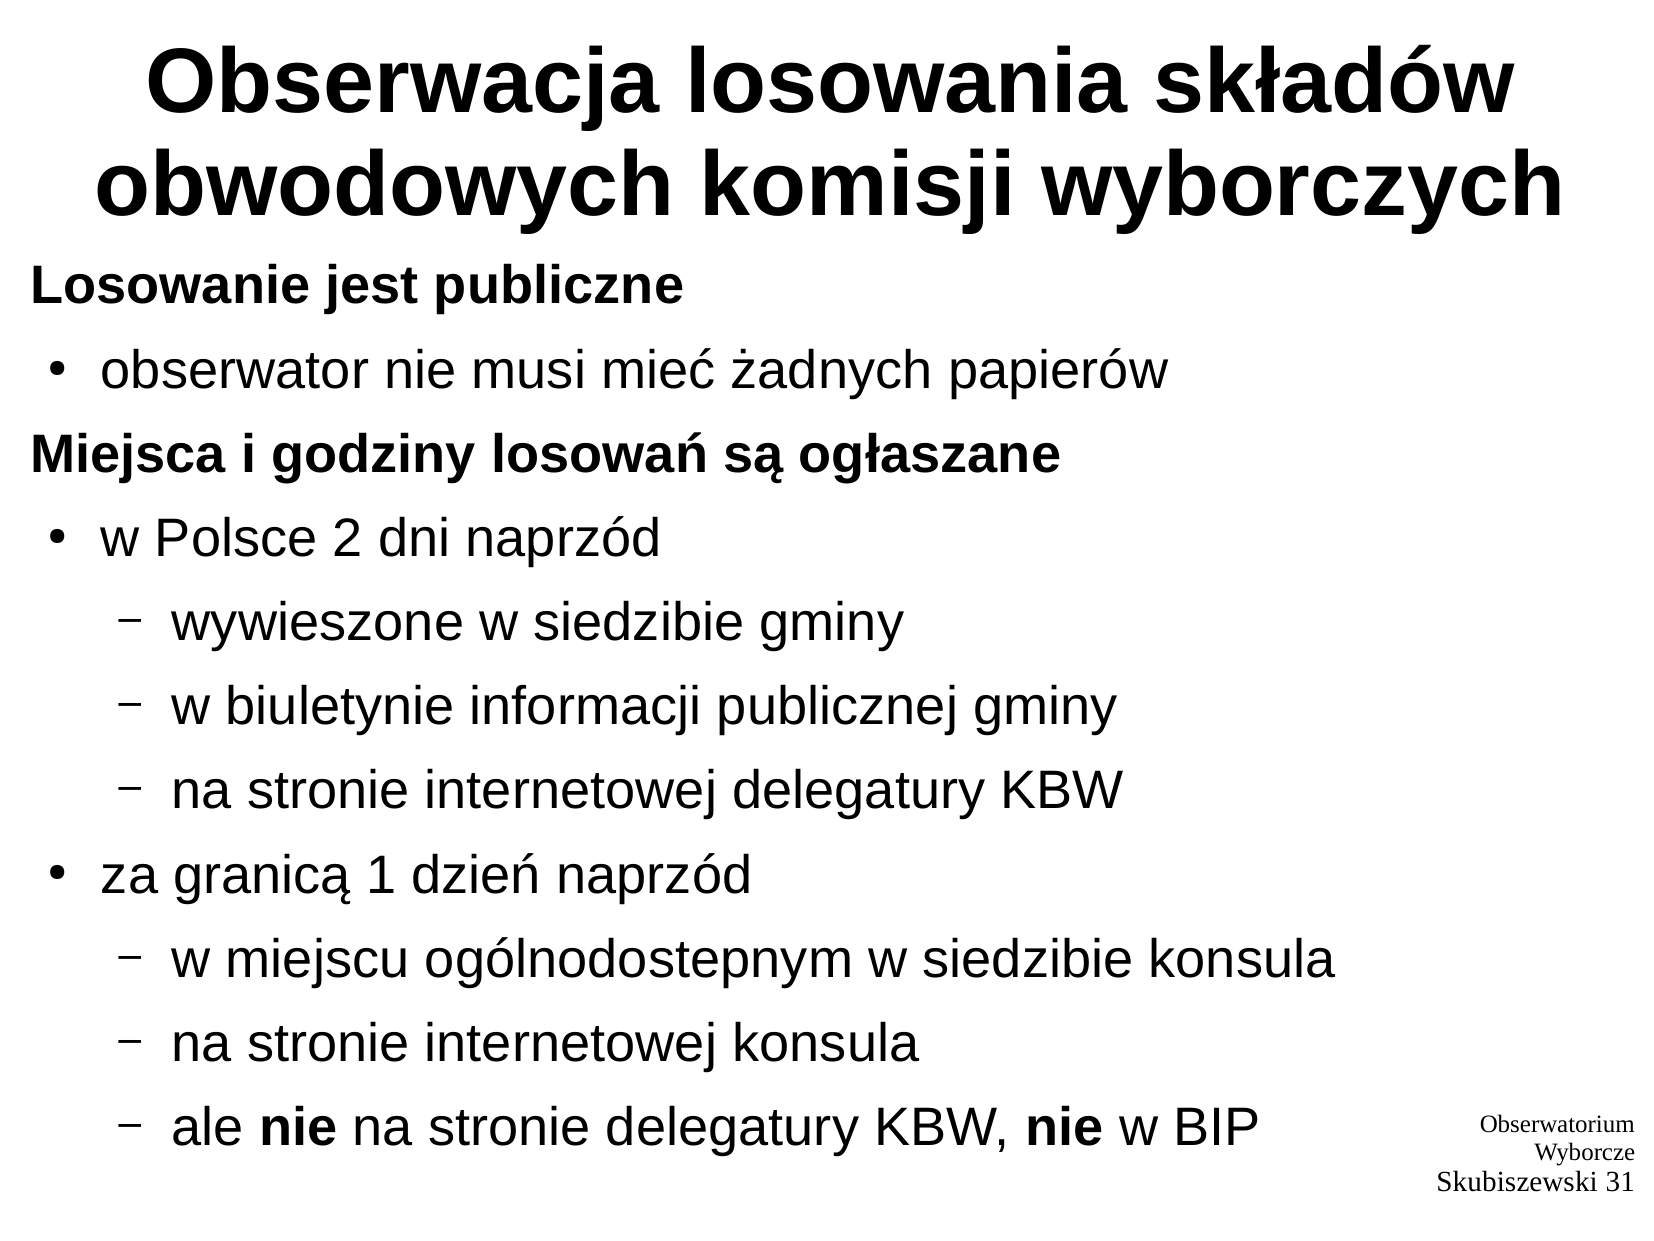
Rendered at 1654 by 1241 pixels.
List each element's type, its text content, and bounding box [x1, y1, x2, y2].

title Obserwacja losowania składów obwodowych komisji wyborczych [86, 30, 1576, 236]
list Losowanie jest publiczne obserwator nie musi mieć żadnych papierów Miejsca i godziny losowań są ogłaszane w Polsce 2 dni naprzód wywieszone w siedzibie gminy w biuletynie informacji publicznej gminy na stronie internetowej delegatury KBW za granicą 1 dzień naprzód w miejscu ogólnodostepnym w siedzibie konsula na stronie internetowej konsula ale nie na stronie delegatury KBW, nie w BIP [30, 255, 1621, 1216]
